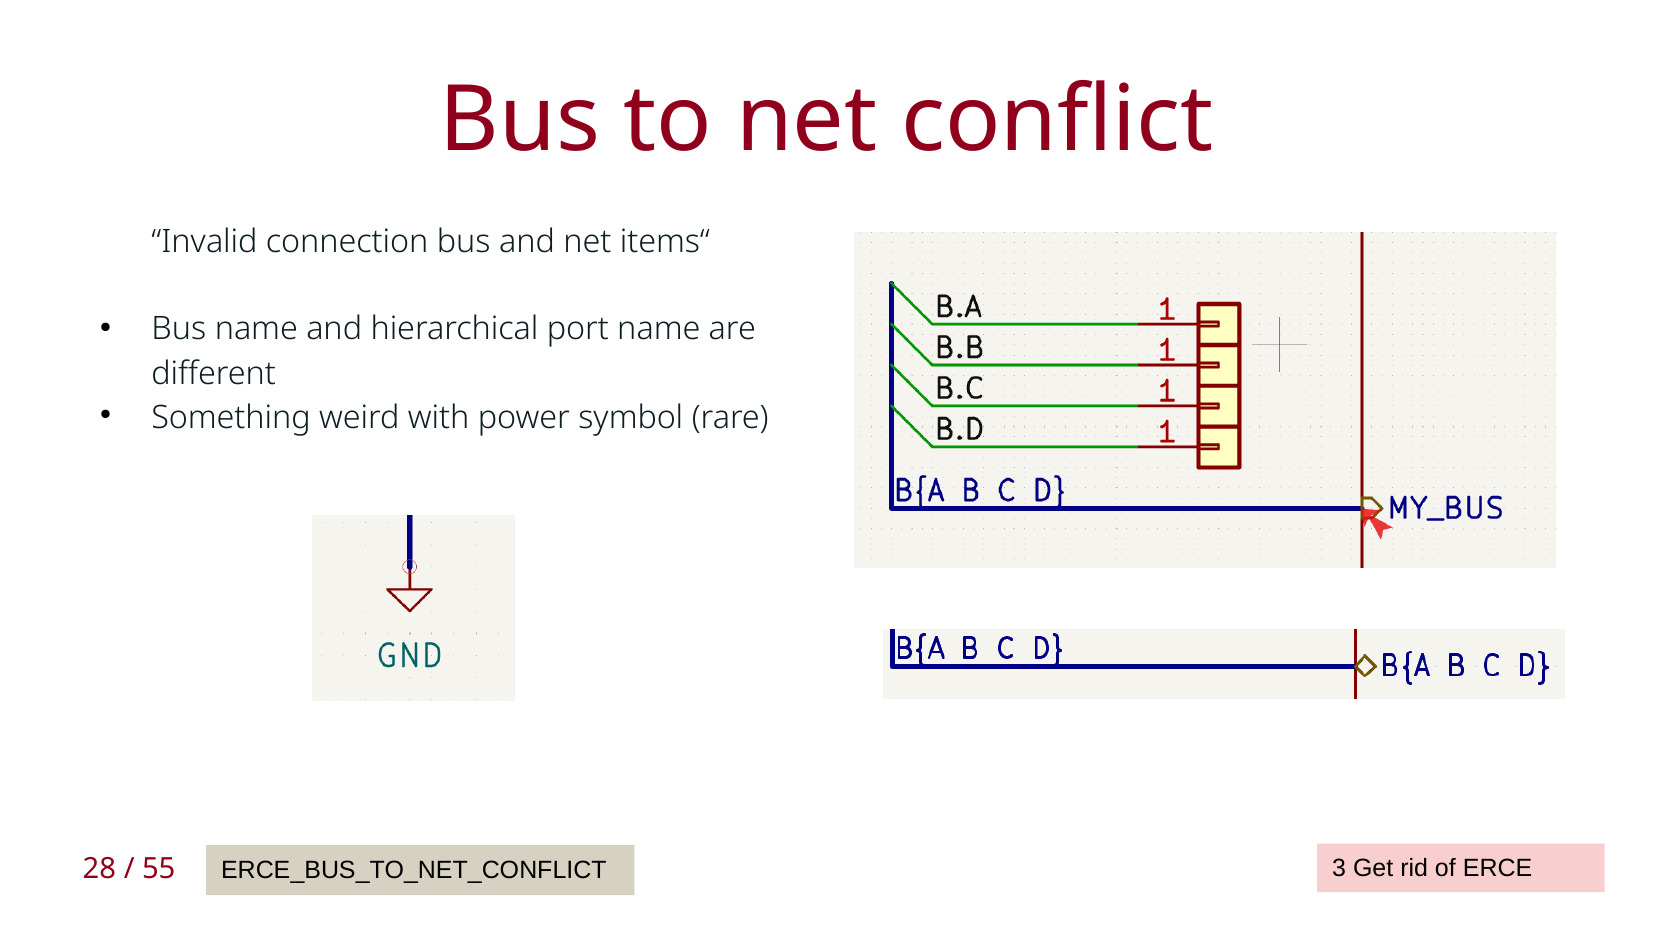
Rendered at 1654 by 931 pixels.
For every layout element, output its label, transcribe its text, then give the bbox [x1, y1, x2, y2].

picture [312, 515, 515, 701]
picture [854, 232, 1556, 568]
text_box 3 Get rid of ERCE [1317, 843, 1605, 893]
title Bus to net conflict [82, 37, 1571, 193]
picture [883, 629, 1565, 699]
list “Invalid connection bus and net items“ Bus name and hierarchical port name are different Something weird with power symbol (rare) [82, 217, 789, 475]
text_box ERCE_BUS_TO_NET_CONFLICT [206, 845, 635, 896]
